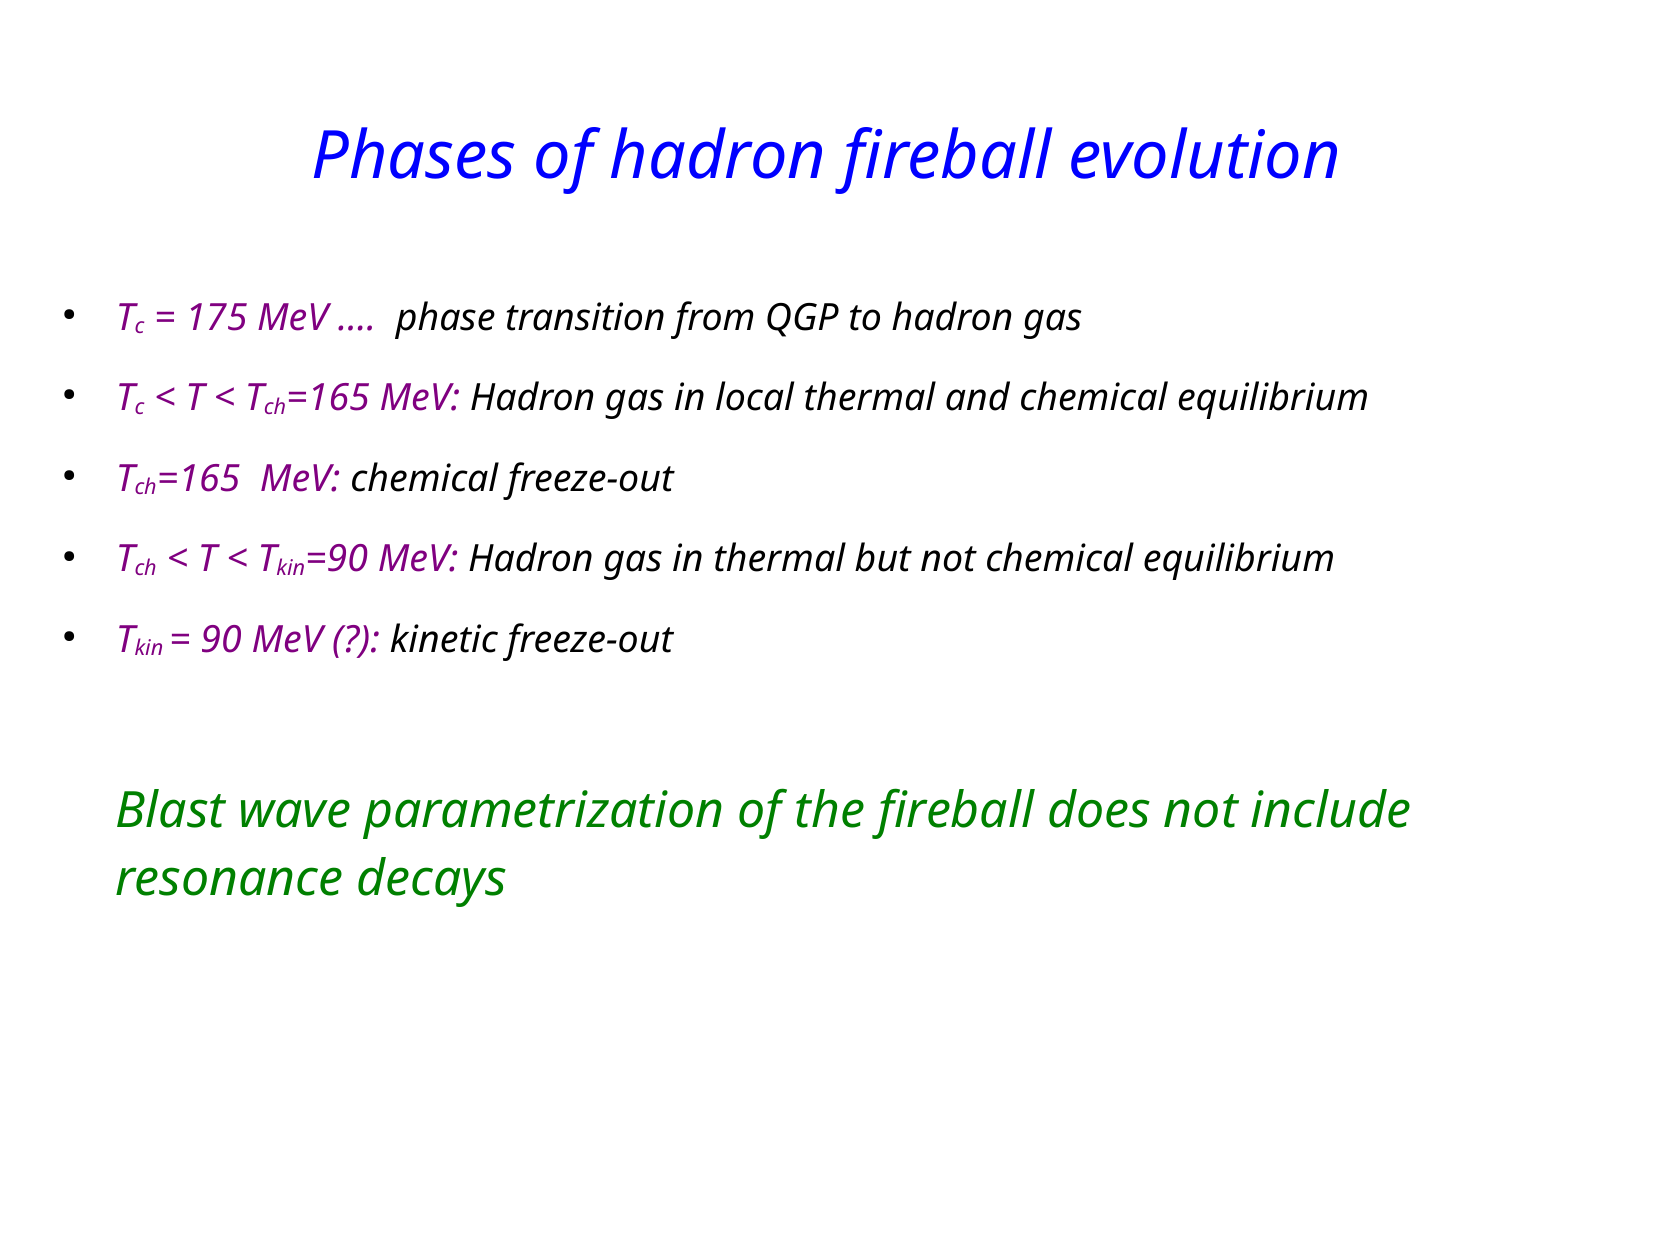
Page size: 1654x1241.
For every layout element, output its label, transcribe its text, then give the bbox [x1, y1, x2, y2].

title Phases of hadron fireball evolution [82, 49, 1571, 257]
list Tc = 175 MeV …. phase transition from QGP to hadron gas Tc < T < Tch=165 MeV: Hadron gas in local thermal and chemical equilibrium Tch=165 MeV: chemical freeze-out Tch < T < Tkin=90 MeV: Hadron gas in thermal but not chemical equilibrium Tkin = 90 MeV (?): kinetic freeze-out Blast wave parametrization of the fireball does not include resonance decays [45, 290, 1636, 1010]
